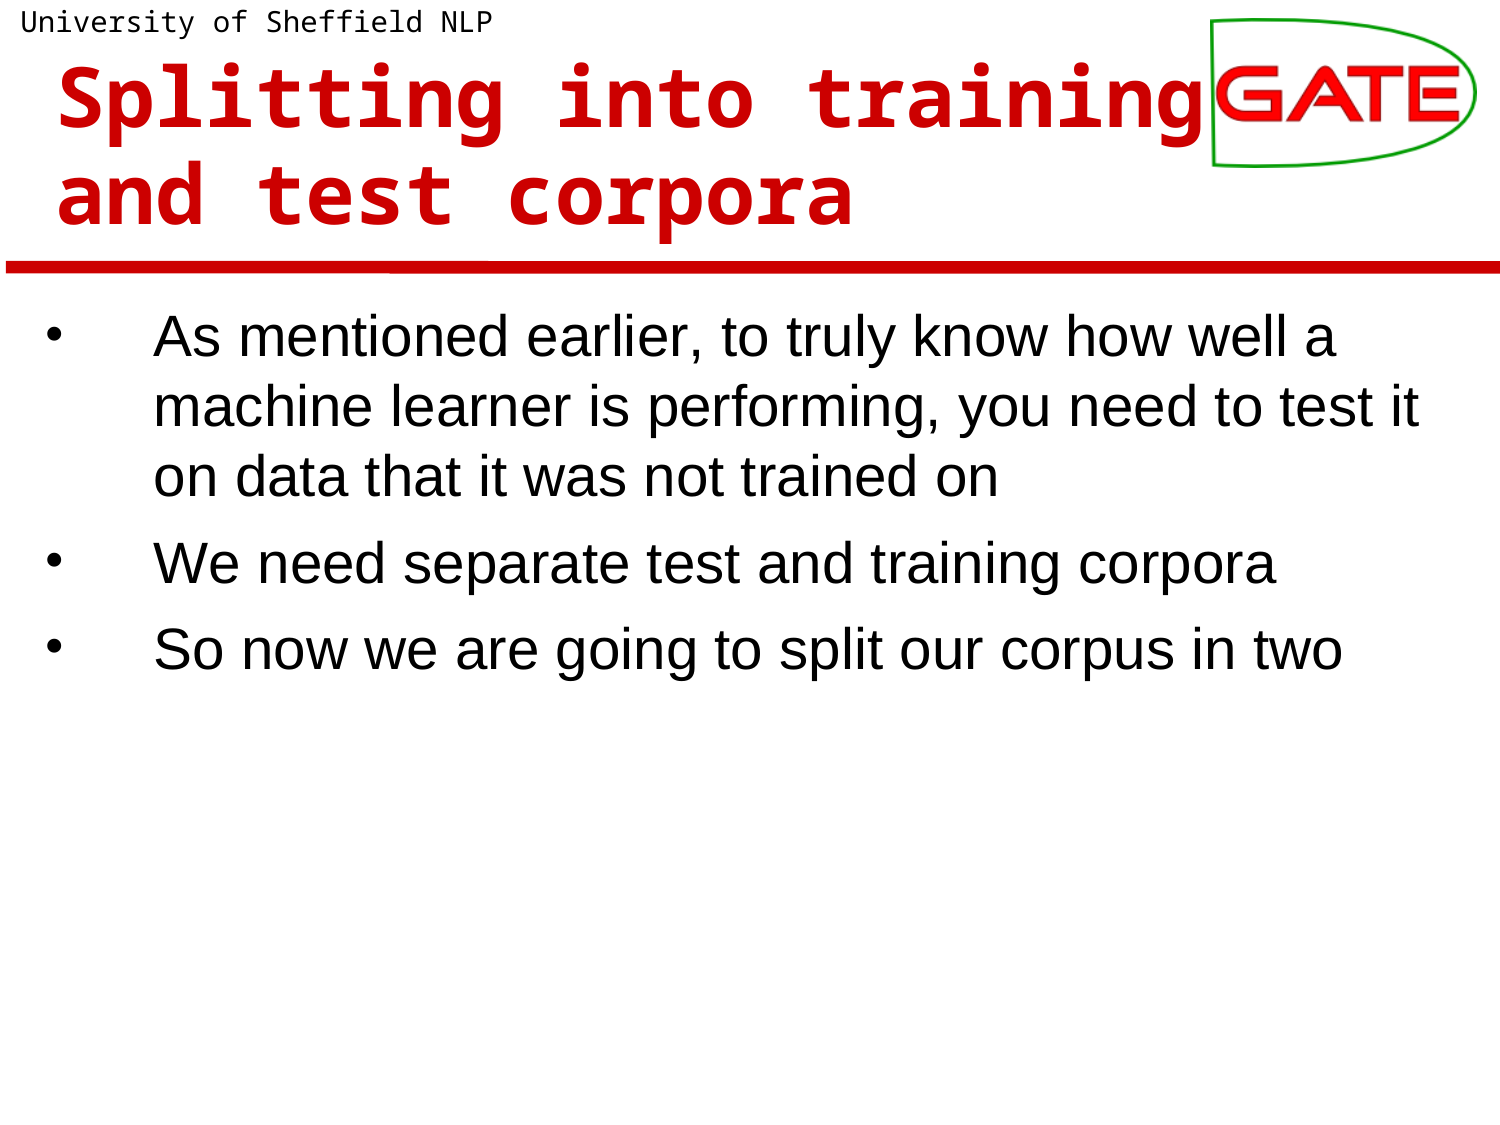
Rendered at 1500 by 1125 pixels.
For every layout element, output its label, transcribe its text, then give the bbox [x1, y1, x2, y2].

title Splitting into training and test corpora [41, 30, 1391, 262]
picture [1210, 18, 1477, 168]
list As mentioned earlier, to truly know how well a machine learner is performing, you need to test it on data that it was not trained on We need separate test and training corpora So now we are going to split our corpus in two [29, 290, 1477, 1063]
